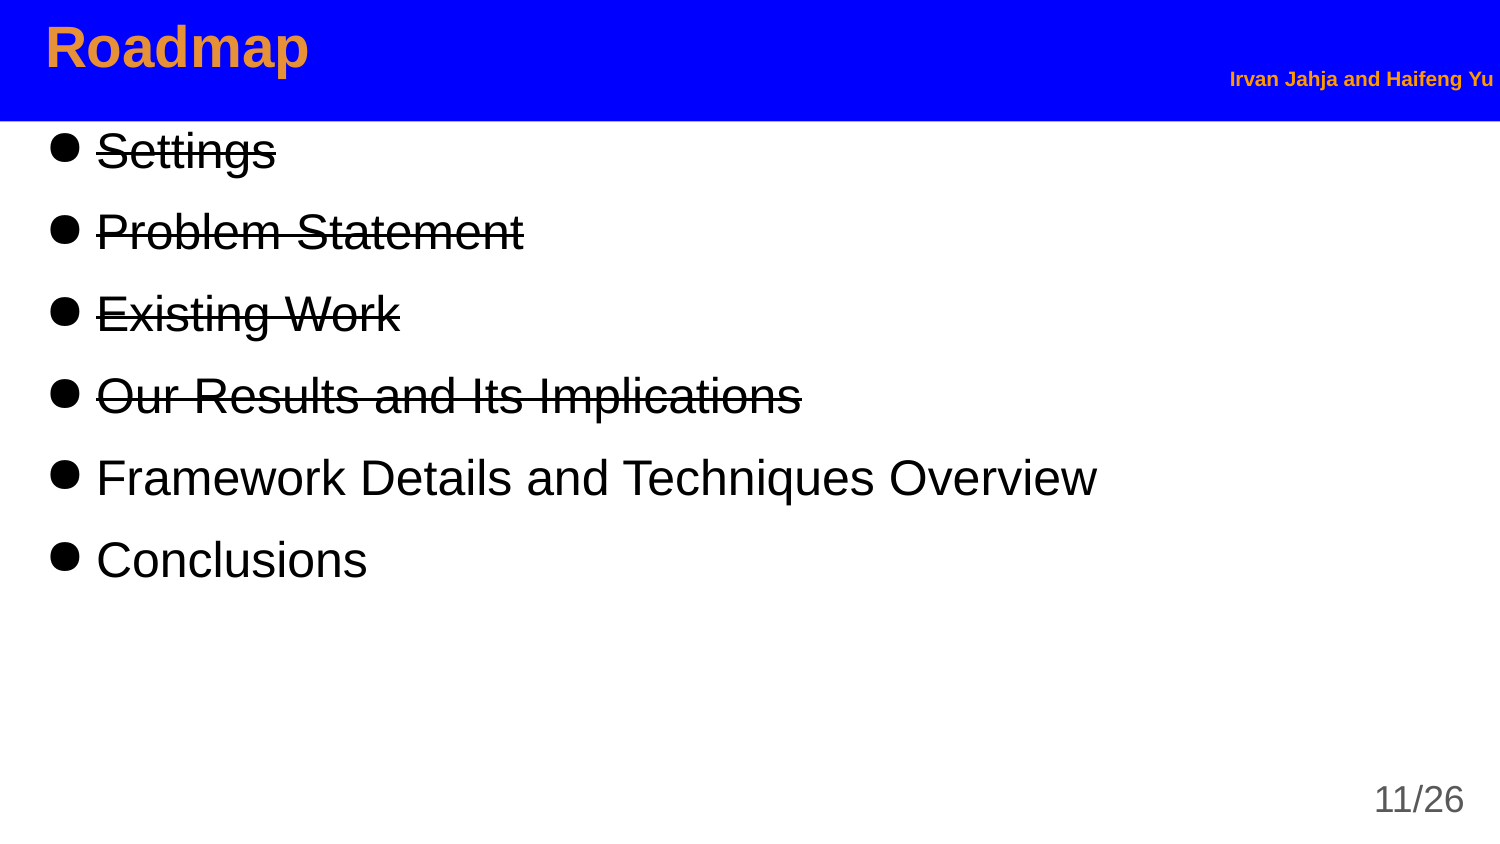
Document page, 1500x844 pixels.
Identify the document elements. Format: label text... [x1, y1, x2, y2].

title Roadmap [45, 0, 1443, 94]
list Settings Problem Statement Existing Work Our Results and Its Implications Framework Details and Techniques Overview Conclusions [45, 114, 1443, 766]
